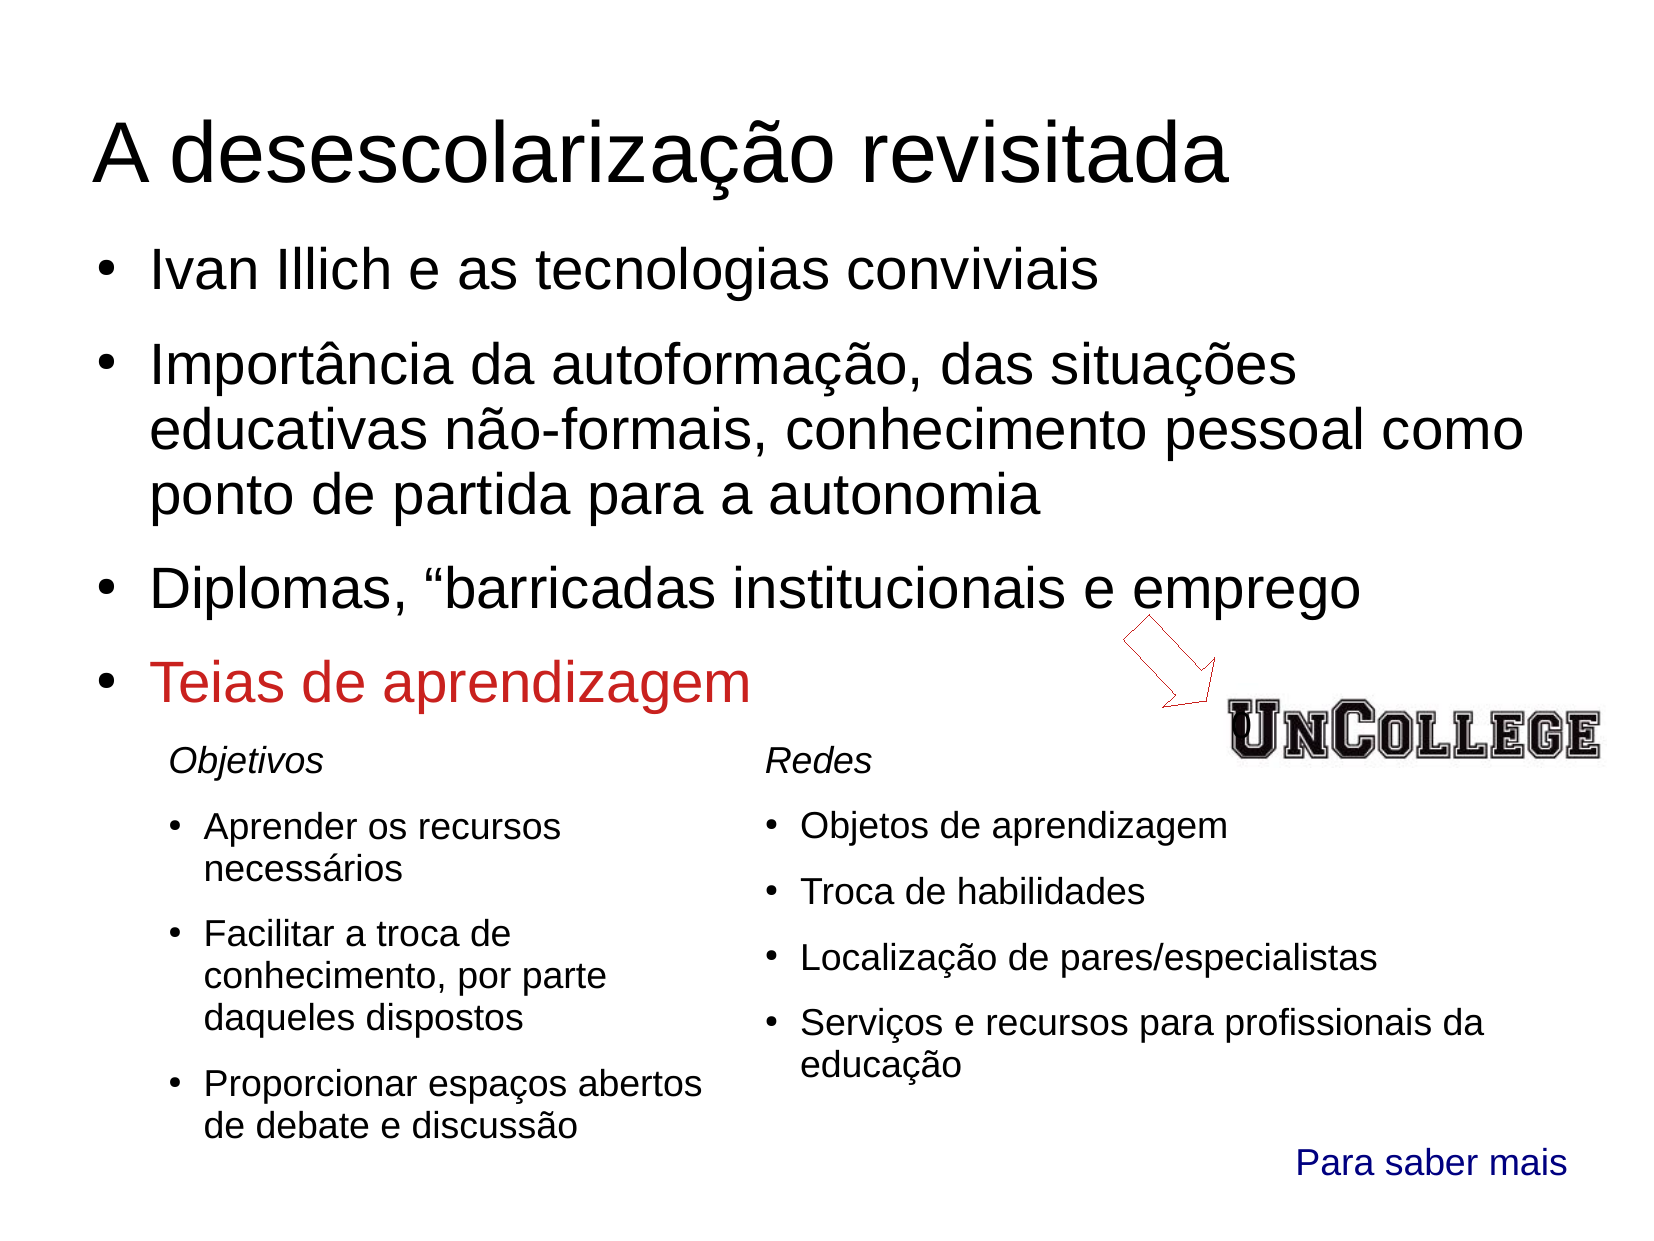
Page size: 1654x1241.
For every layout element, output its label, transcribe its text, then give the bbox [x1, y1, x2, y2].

text_box Redes Objetos de aprendizagem Troca de habilidades Localização de pares/especialistas Serviços e recursos para profissionais da educação [750, 731, 1542, 1123]
text_box [1123, 614, 1215, 708]
text_box Para saber mais [1039, 1133, 1583, 1191]
text_box Objetivos Aprender os recursos necessários Facilitar a troca de conhecimento, por parte daqueles dispostos Proporcionar espaços abertos de debate e discussão [153, 732, 733, 1238]
list Ivan Illich e as tecnologias conviviais Importância da autoformação, das situações educativas não-formais, conhecimento pessoal como ponto de partida para a autonomia Diplomas, “barricadas institucionais e emprego Teias de aprendizagem [78, 236, 1567, 716]
title A desescolarização revisitada [0, 49, 1406, 257]
picture [1216, 683, 1607, 768]
